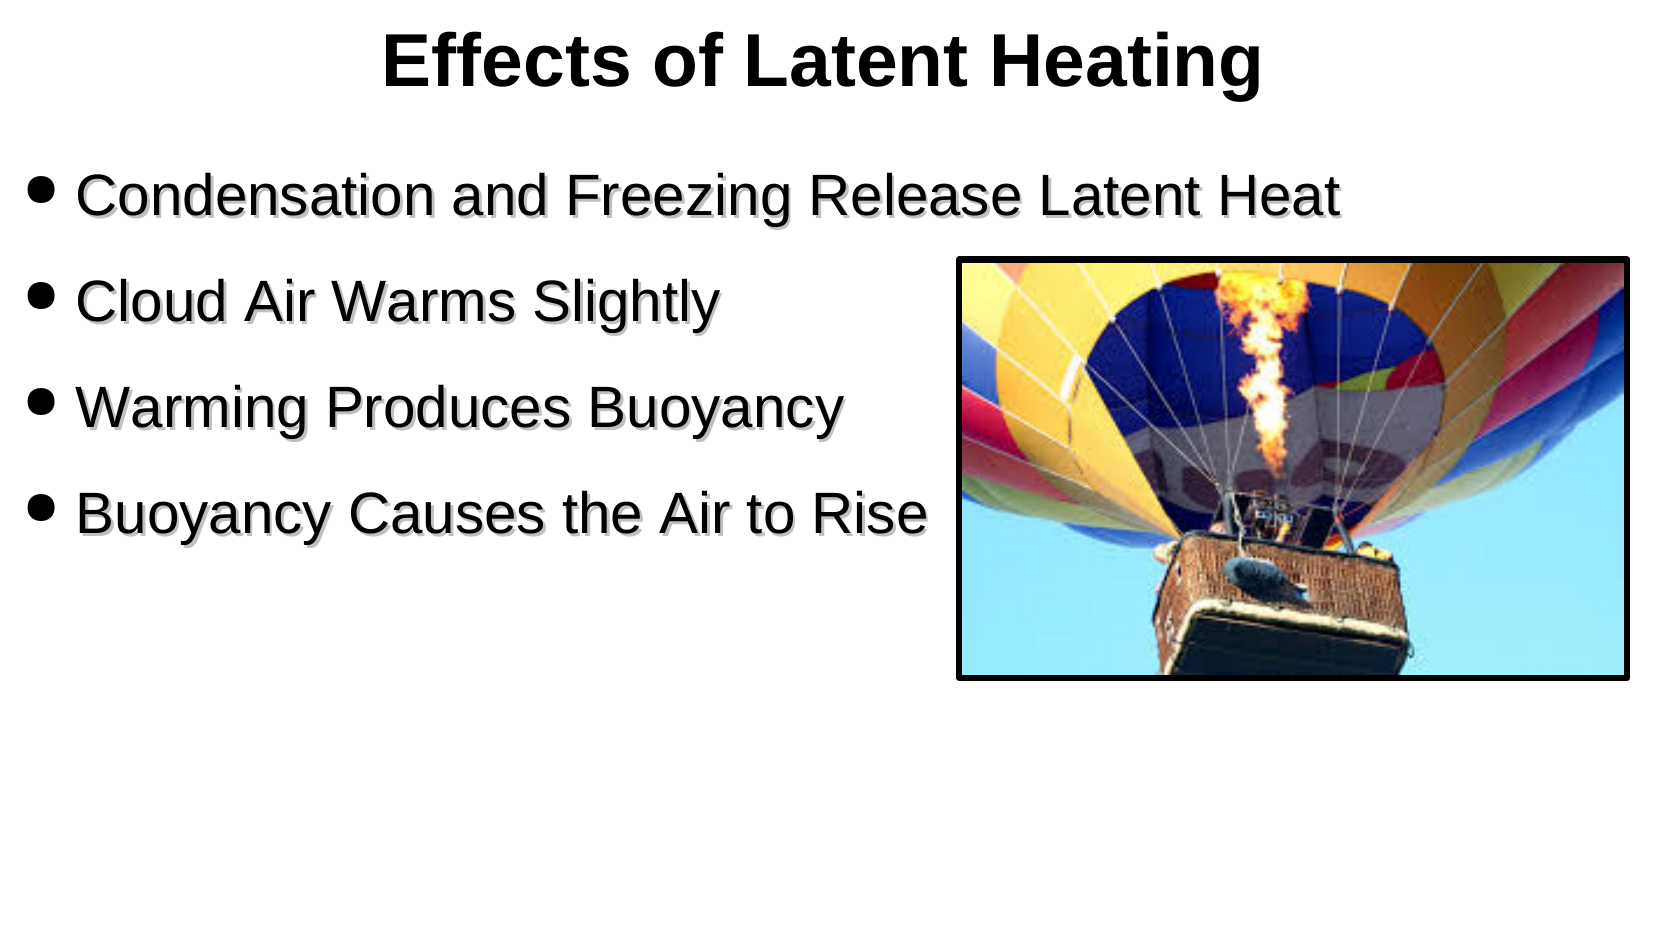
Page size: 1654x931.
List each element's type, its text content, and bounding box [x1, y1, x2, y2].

title Effects of Latent Heating [0, 5, 1651, 107]
picture [962, 262, 1625, 676]
text_box Condensation and Freezing Release Latent Heat Cloud Air Warms Slightly Warming Produces Buoyancy Buoyancy Causes the Air to Rise [0, 149, 1463, 553]
